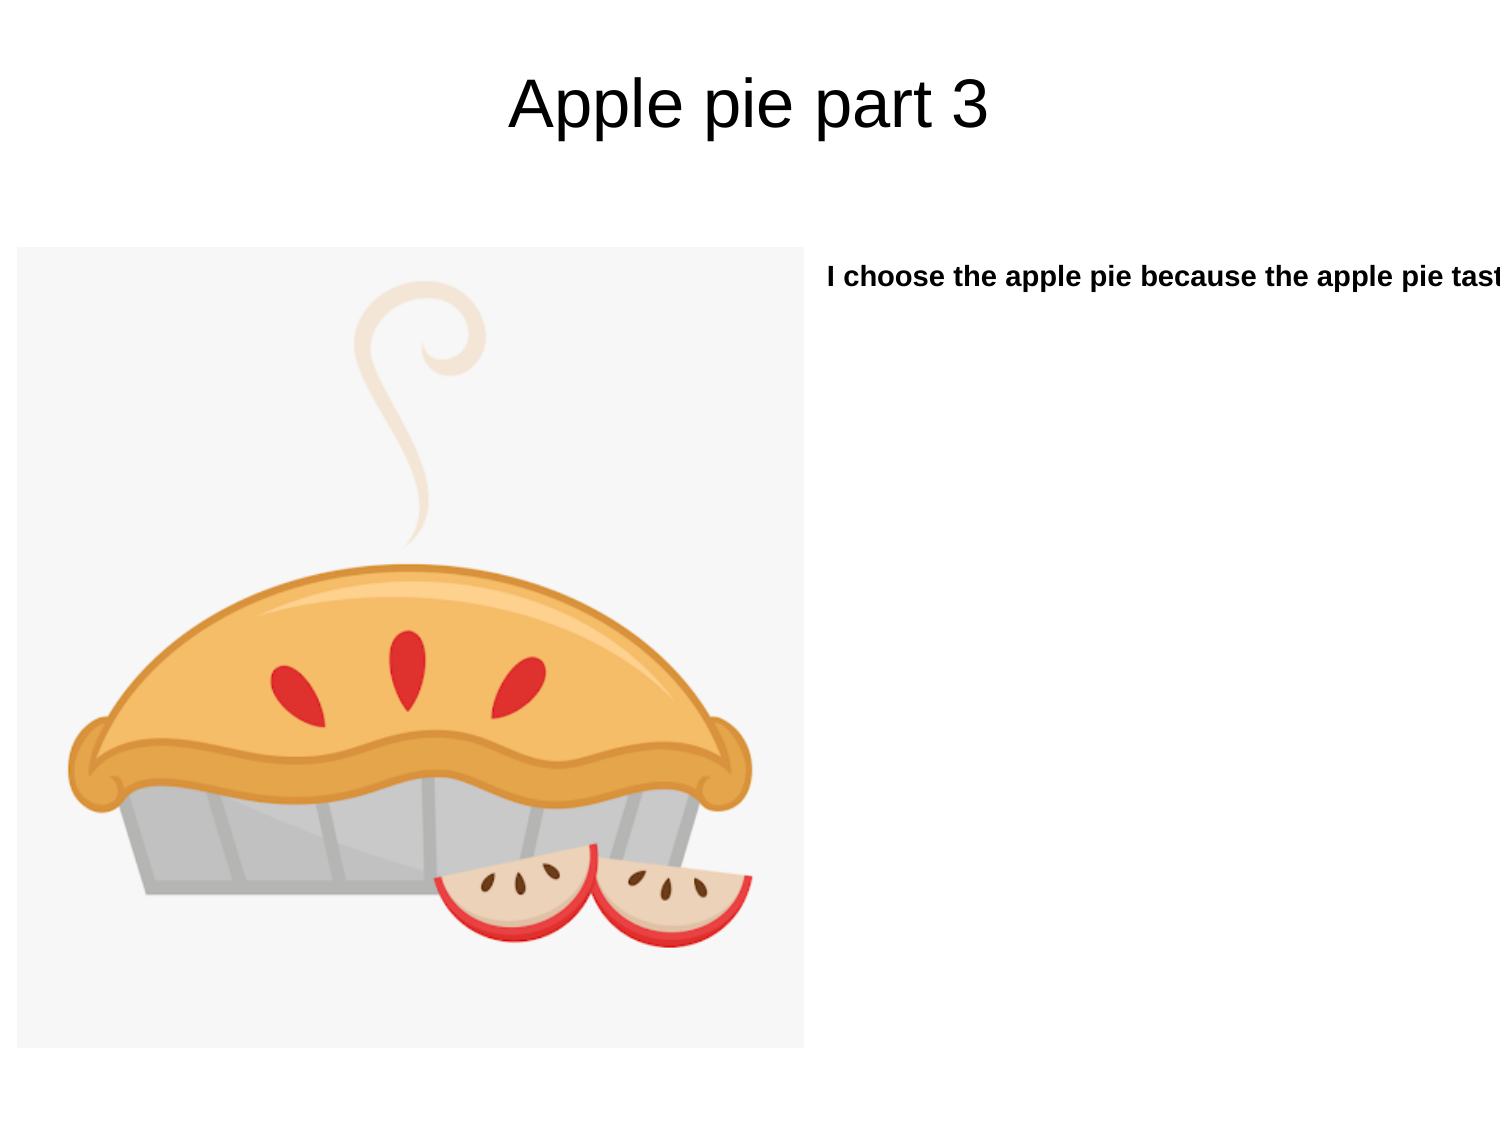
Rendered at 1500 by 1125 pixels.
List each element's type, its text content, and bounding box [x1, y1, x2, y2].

picture [17, 248, 804, 1048]
title Apple pie part 3 [49, 37, 1450, 162]
text_box I choose the apple pie because the apple pie taste good . [826, 259, 1441, 326]
